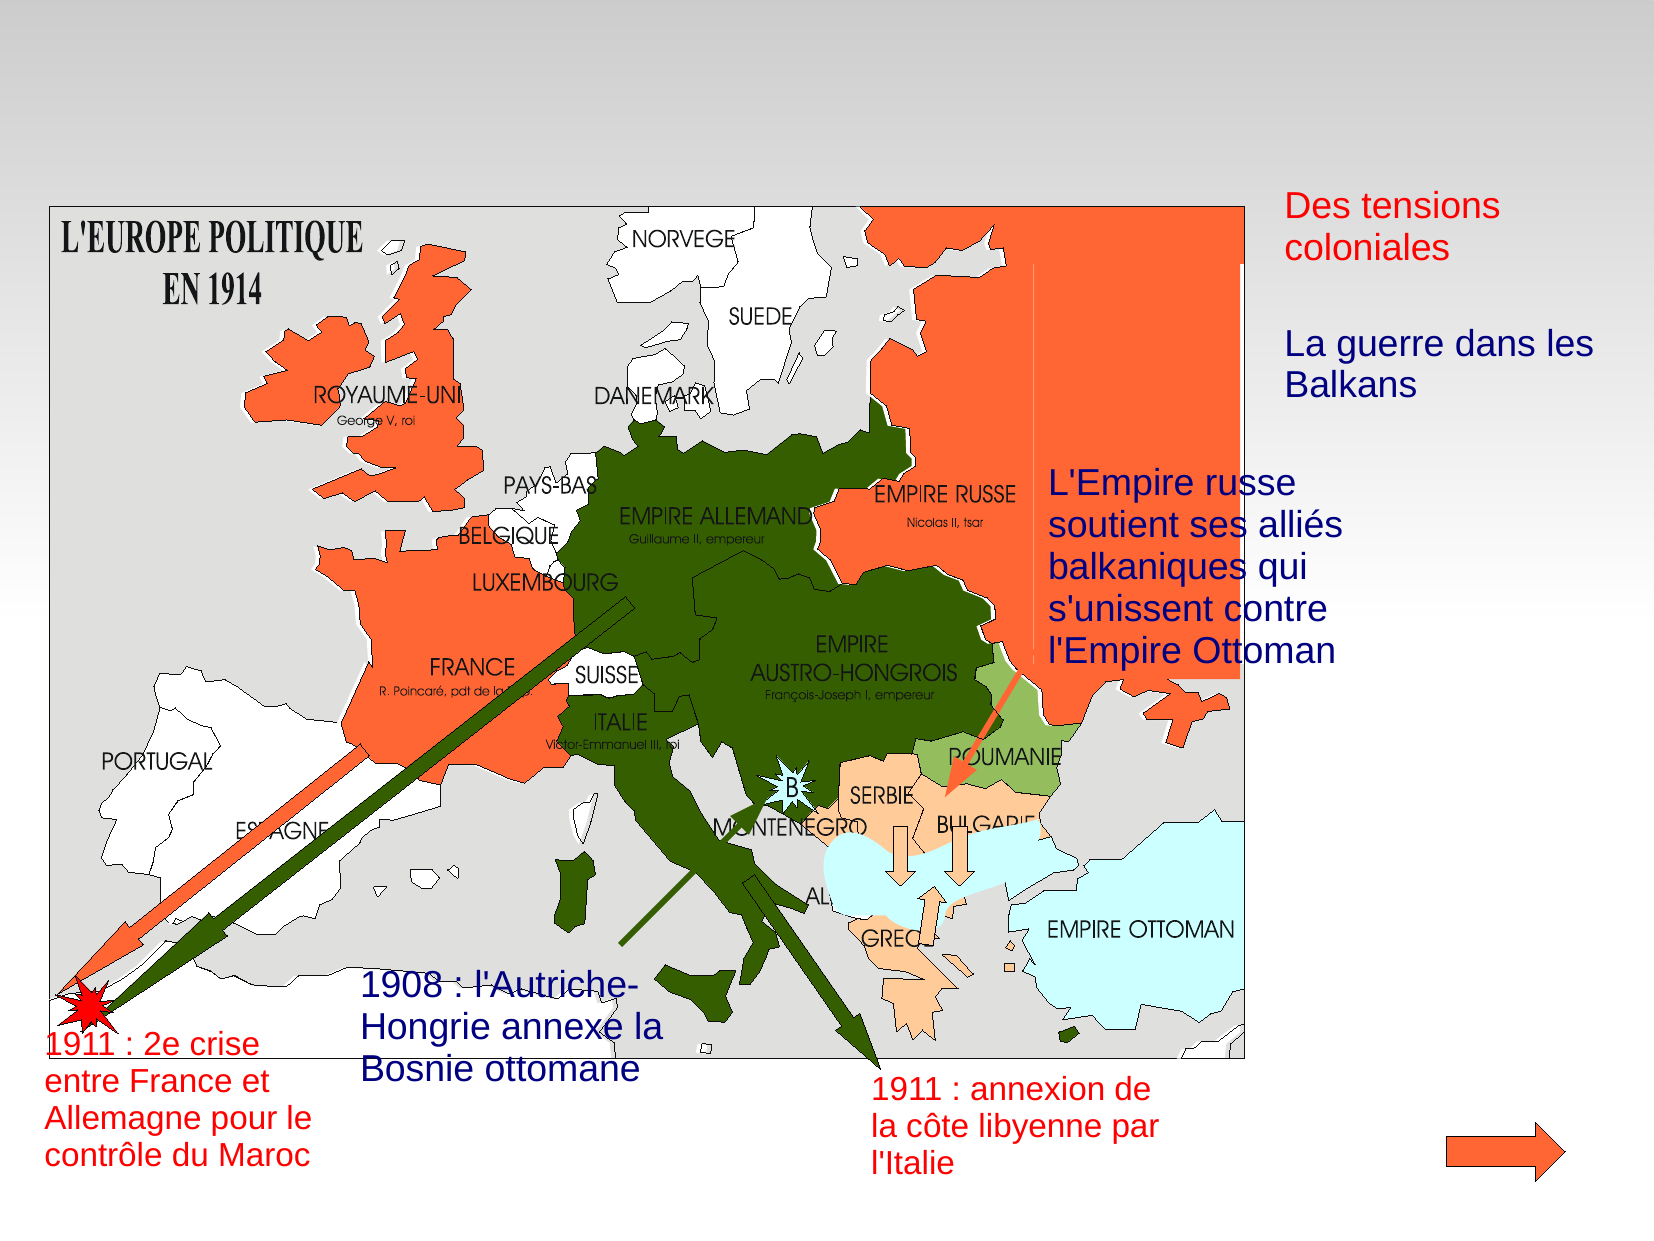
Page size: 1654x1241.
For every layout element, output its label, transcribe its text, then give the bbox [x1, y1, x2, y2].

text_box [1446, 1122, 1566, 1182]
text_box La guerre dans les Balkans [1269, 314, 1625, 414]
text_box Des tensions coloniales [1269, 177, 1625, 276]
text_box [44, 206, 1245, 1062]
text_box L'Empire russe soutient ses alliés balkaniques qui s'unissent contre l'Empire Ottoman [1033, 454, 1388, 680]
text_box 1908 : l'Autriche-Hongrie annexe la Bosnie ottomane [345, 956, 700, 1098]
text_box 1911 : 2e crise entre France et Allemagne pour le contrôle du Maroc [29, 1018, 355, 1182]
text_box 1911 : annexion de la côte libyenne par l'Italie [856, 1062, 1182, 1189]
